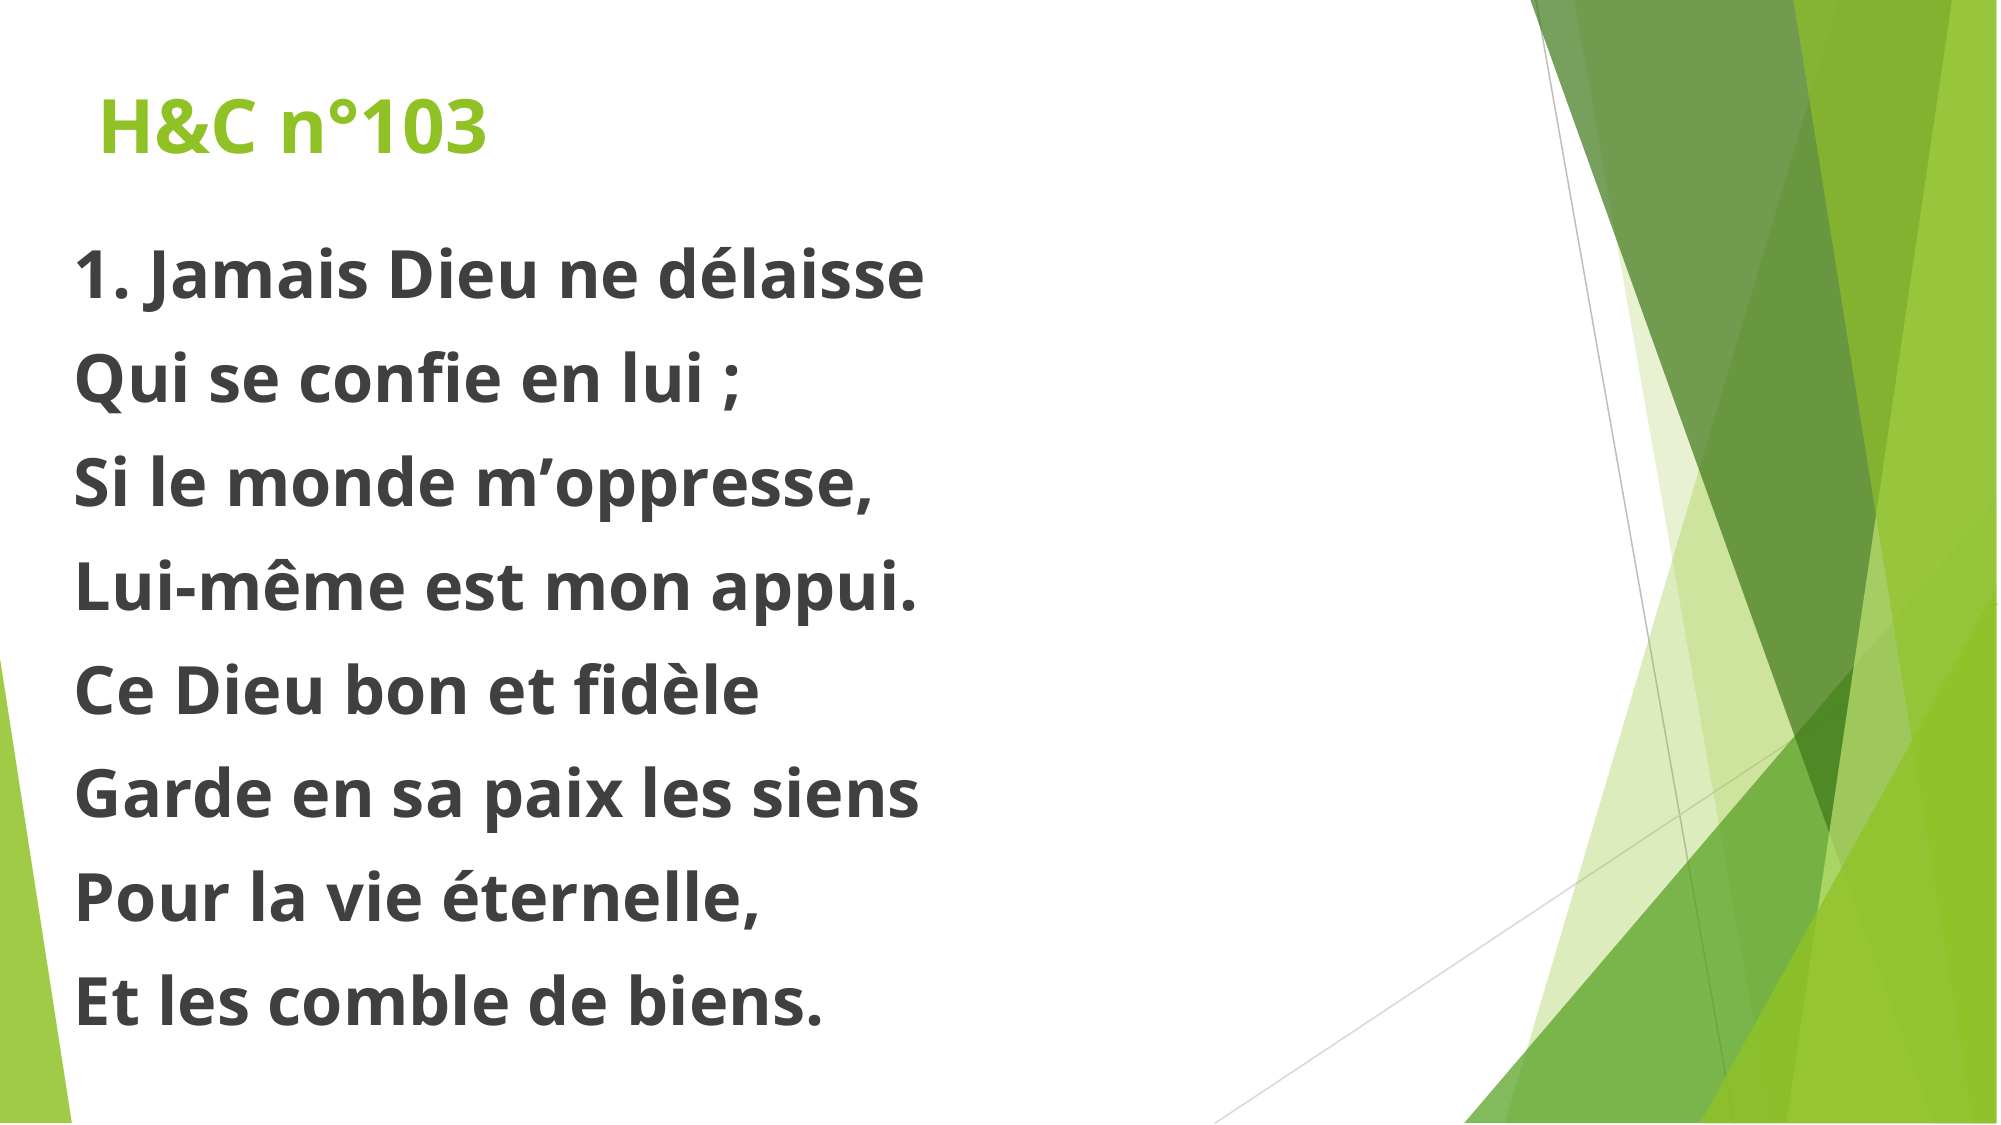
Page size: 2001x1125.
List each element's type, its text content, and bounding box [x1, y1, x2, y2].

text_box 1. Jamais Dieu ne délaisse Qui se confie en lui ; Si le monde m’oppresse, Lui-même est mon appui. Ce Dieu bon et fidèle Garde en sa paix les siens Pour la vie éternelle, Et les comble de biens. [59, 212, 2001, 1037]
text_box H&C n°103 [82, 70, 1522, 178]
